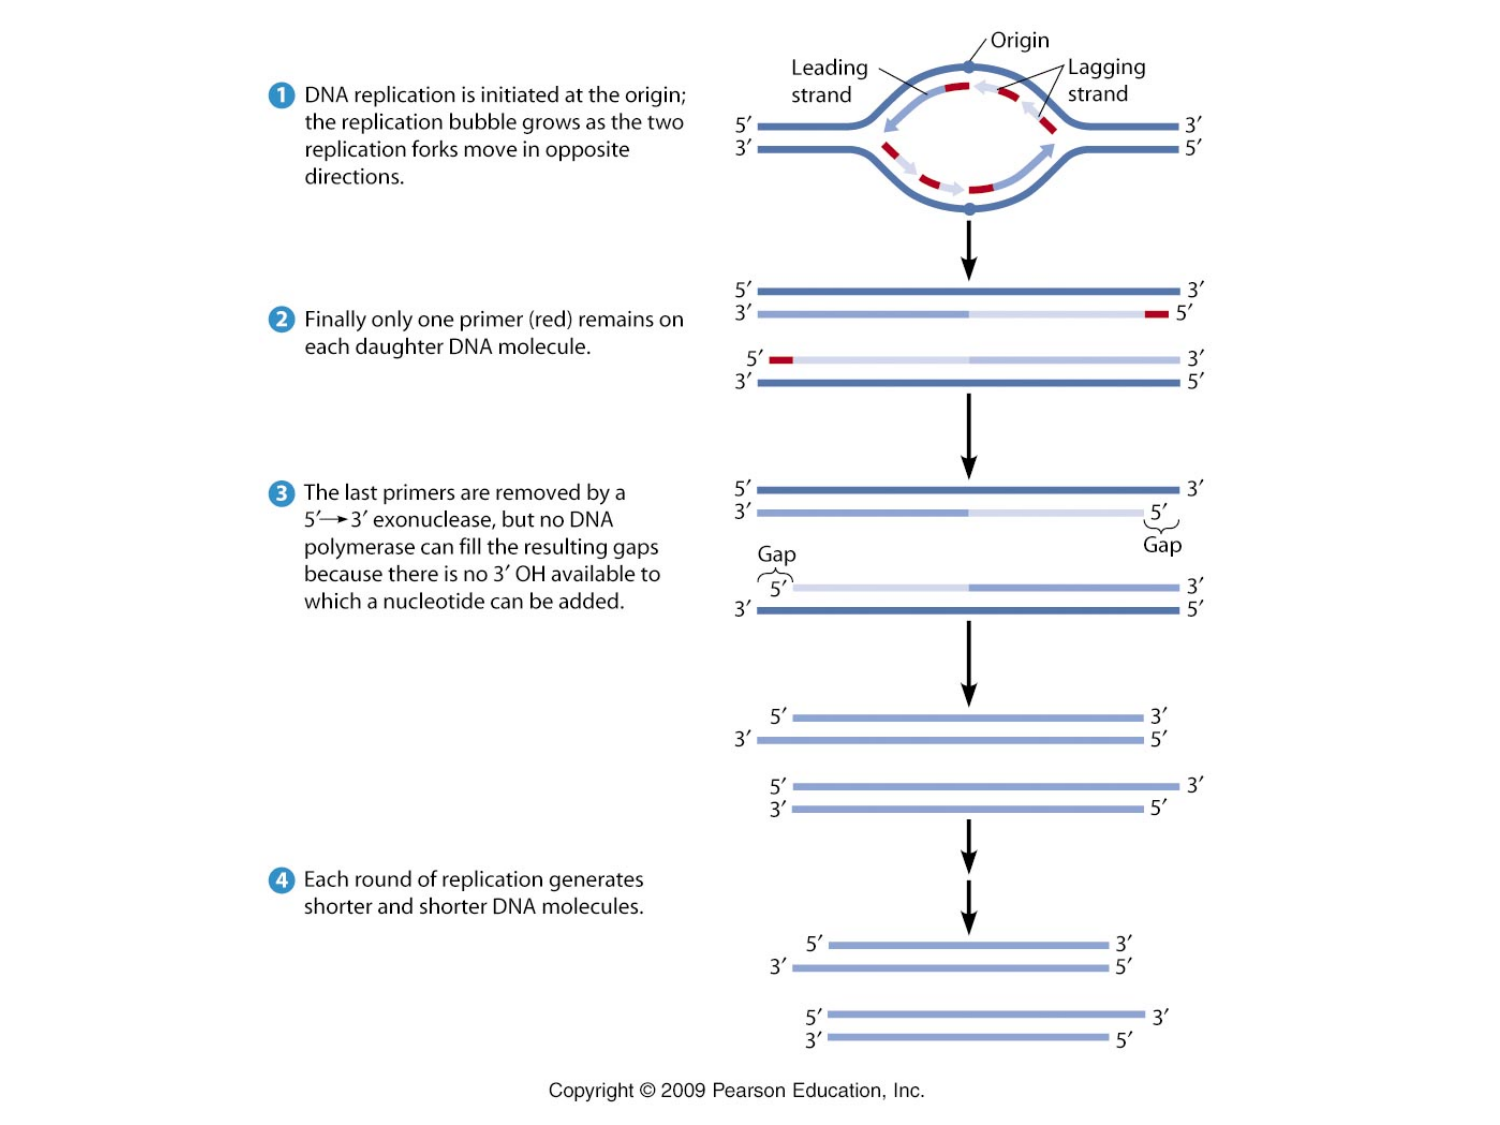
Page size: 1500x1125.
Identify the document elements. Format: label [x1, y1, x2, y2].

picture [242, 0, 1232, 1125]
